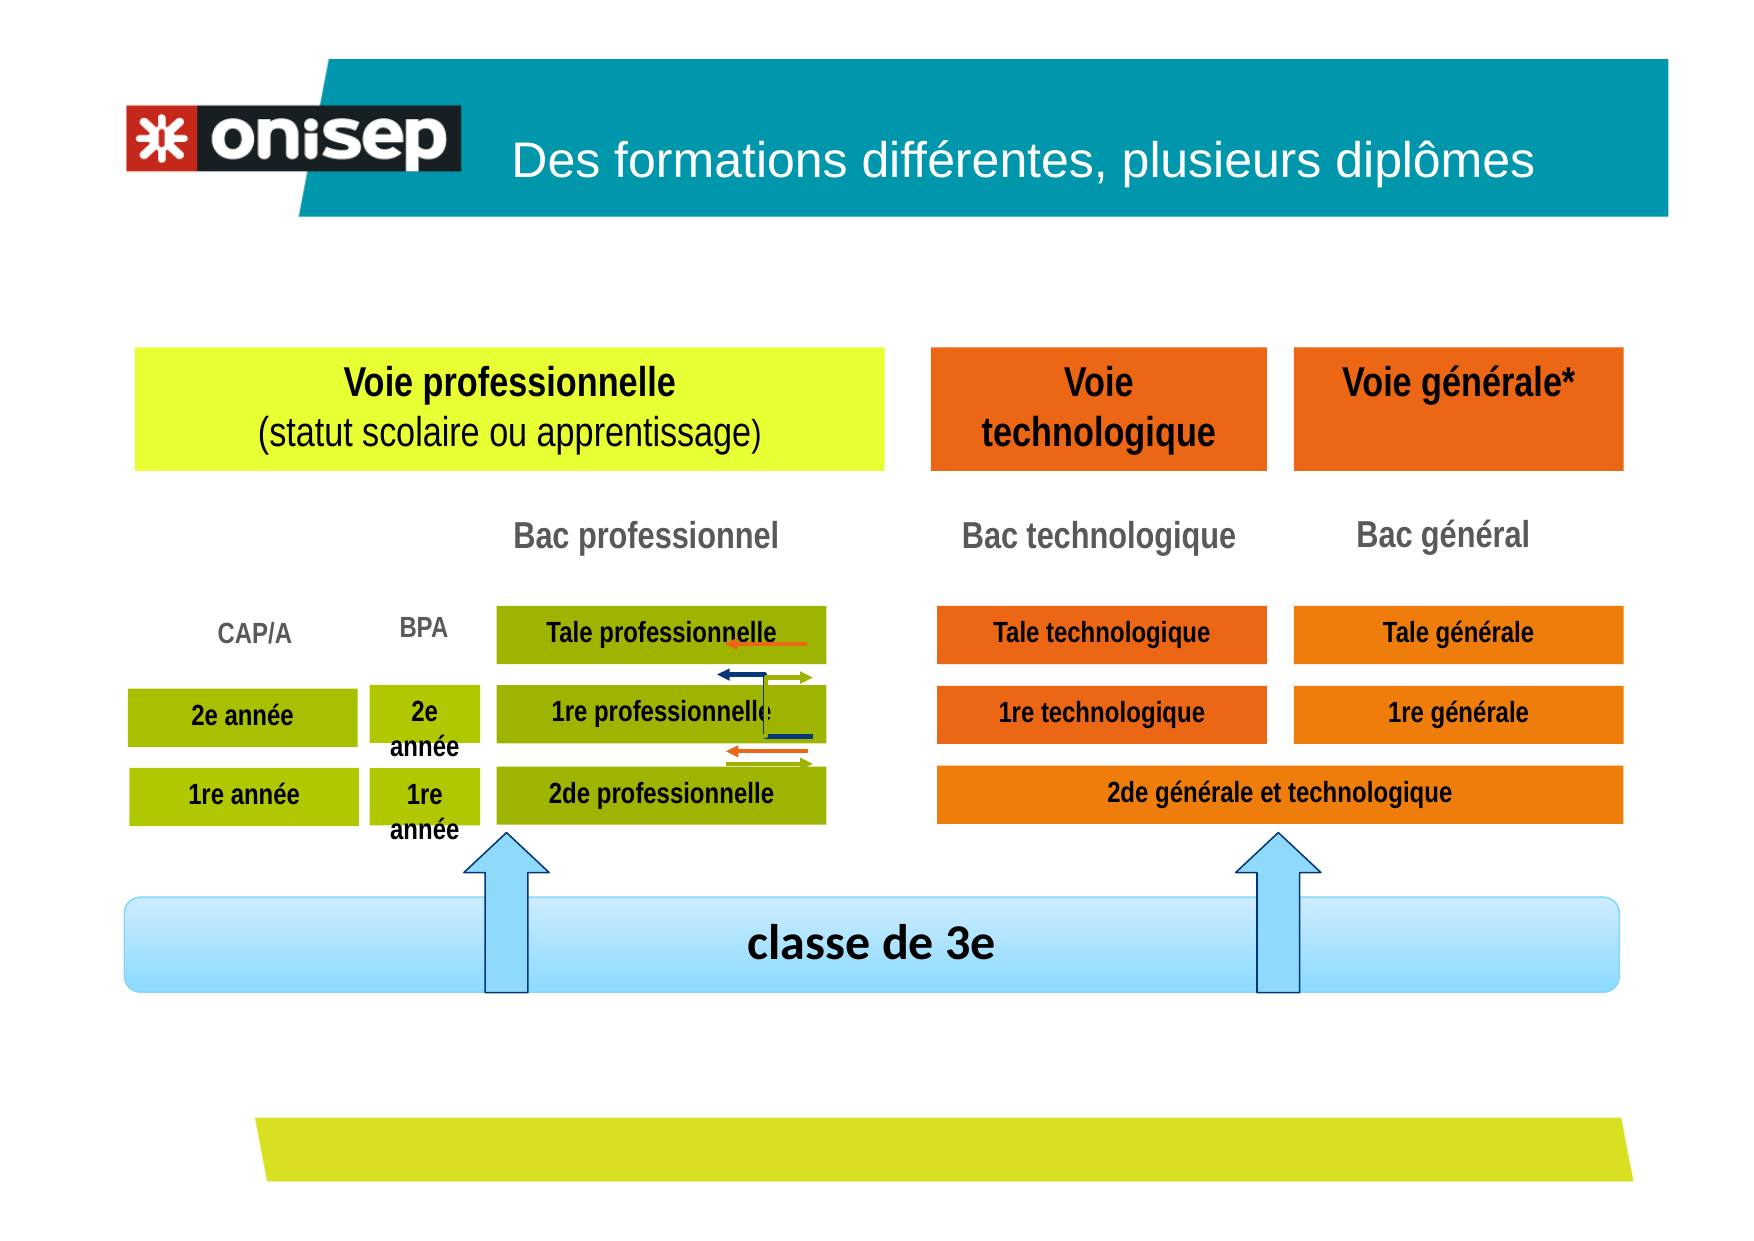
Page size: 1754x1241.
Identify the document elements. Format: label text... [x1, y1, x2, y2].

text_box Voie générale* [1293, 347, 1624, 471]
text_box 2e année [127, 688, 358, 747]
text_box classe de 3e [528, 897, 1256, 993]
picture [59, 59, 1669, 1182]
text_box 2e année [369, 684, 481, 743]
text_box [1235, 832, 1321, 993]
text_box 2de professionnelle [496, 766, 827, 825]
text_box Tale professionnelle [496, 605, 827, 665]
text_box Tale générale [1293, 605, 1624, 665]
text_box classe de 3e [124, 897, 485, 993]
text_box 1re année [129, 767, 359, 827]
text_box CAP/A [182, 606, 328, 658]
text_box Bac professionnel [481, 503, 812, 565]
text_box <numéro> [1207, 1121, 1657, 1172]
text_box 1re année [369, 768, 481, 826]
text_box Voie professionnelle (statut scolaire ou apprentissage) [134, 347, 885, 471]
text_box Bac général [1278, 503, 1609, 564]
text_box 2de générale et technologique [937, 765, 1624, 824]
text_box BPA [368, 601, 480, 652]
text_box Des formations différentes, plusieurs diplômes [496, 74, 1657, 211]
text_box 1re générale [1293, 685, 1624, 744]
text_box [463, 832, 550, 993]
text_box classe de 3e [1300, 897, 1620, 993]
text_box 1re technologique [937, 685, 1267, 744]
text_box Tale technologique [937, 605, 1267, 665]
text_box 1re professionnelle [496, 685, 827, 744]
text_box Bac technologique [930, 503, 1267, 565]
text_box Voie technologique [930, 347, 1267, 471]
